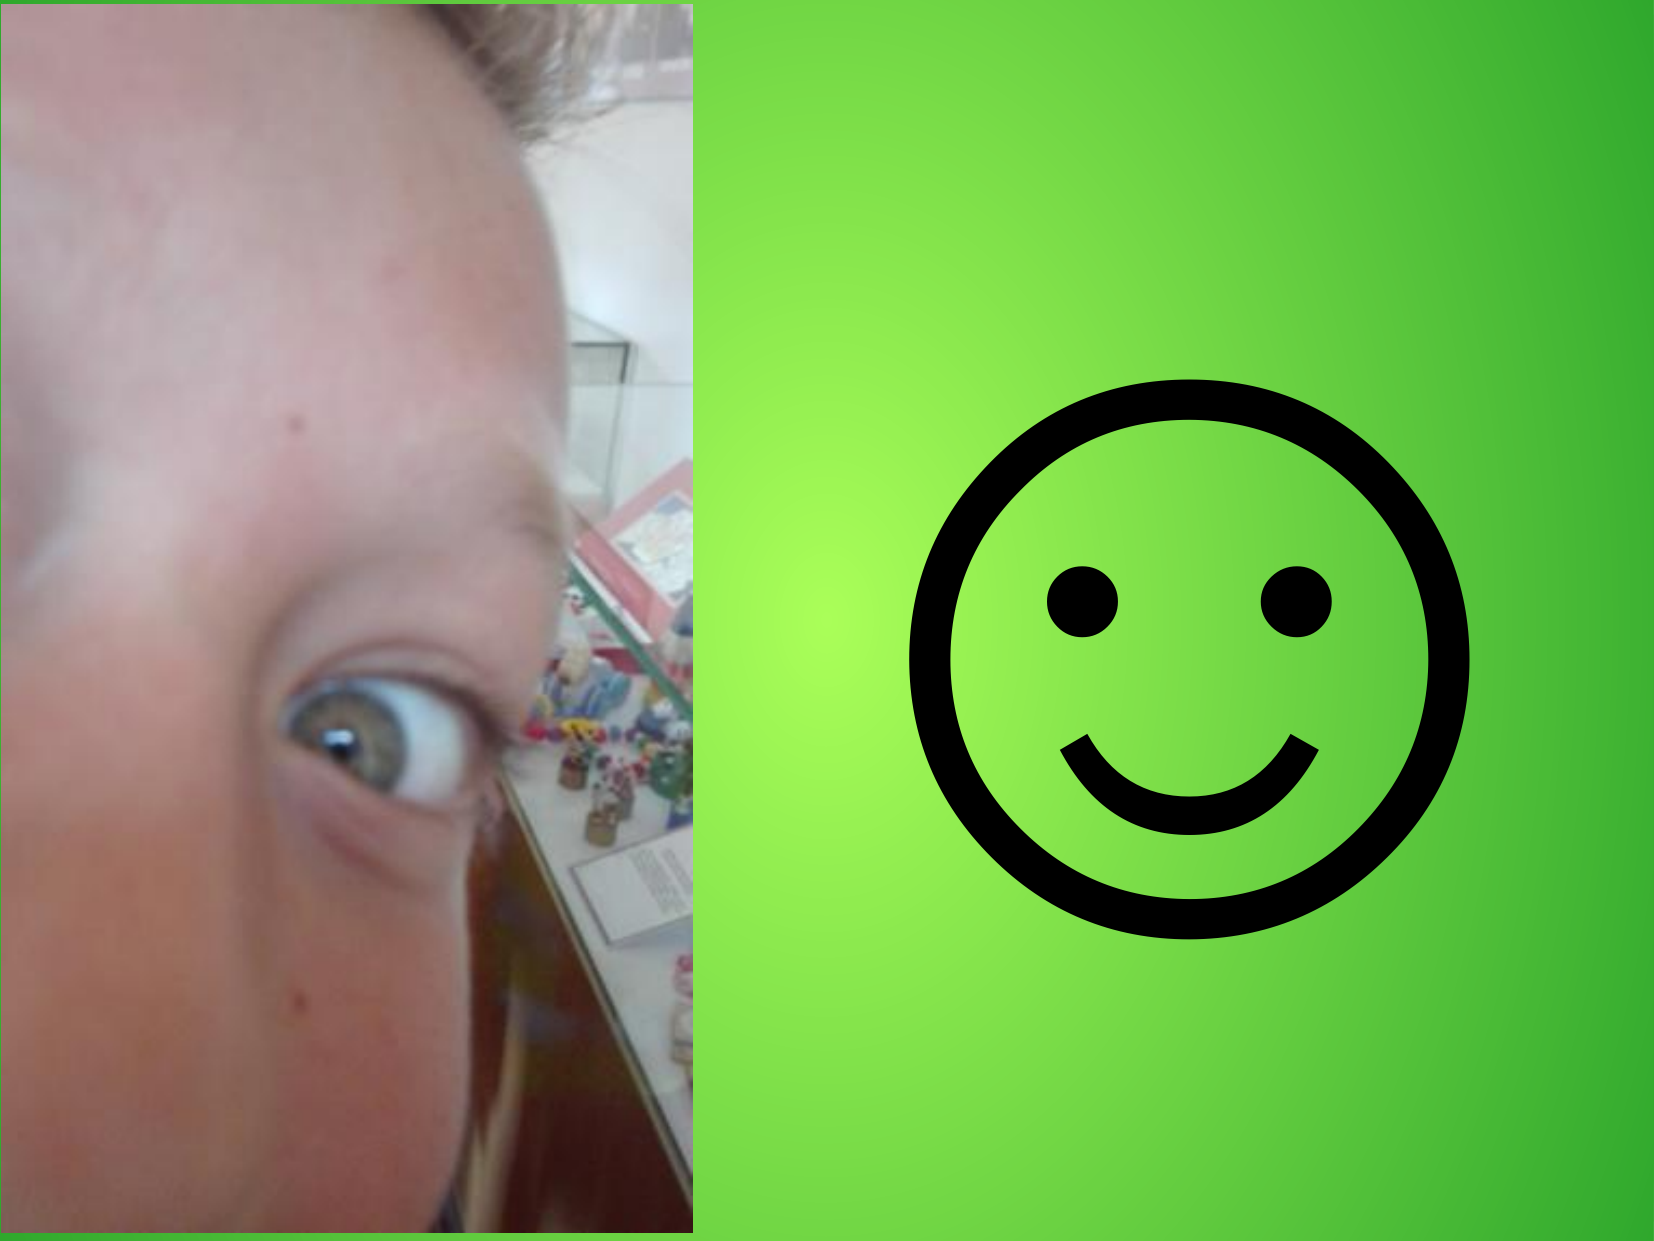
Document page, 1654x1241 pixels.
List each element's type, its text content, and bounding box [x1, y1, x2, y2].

text_box ☺ [696, 70, 1123, 1133]
picture [1, 4, 693, 1233]
